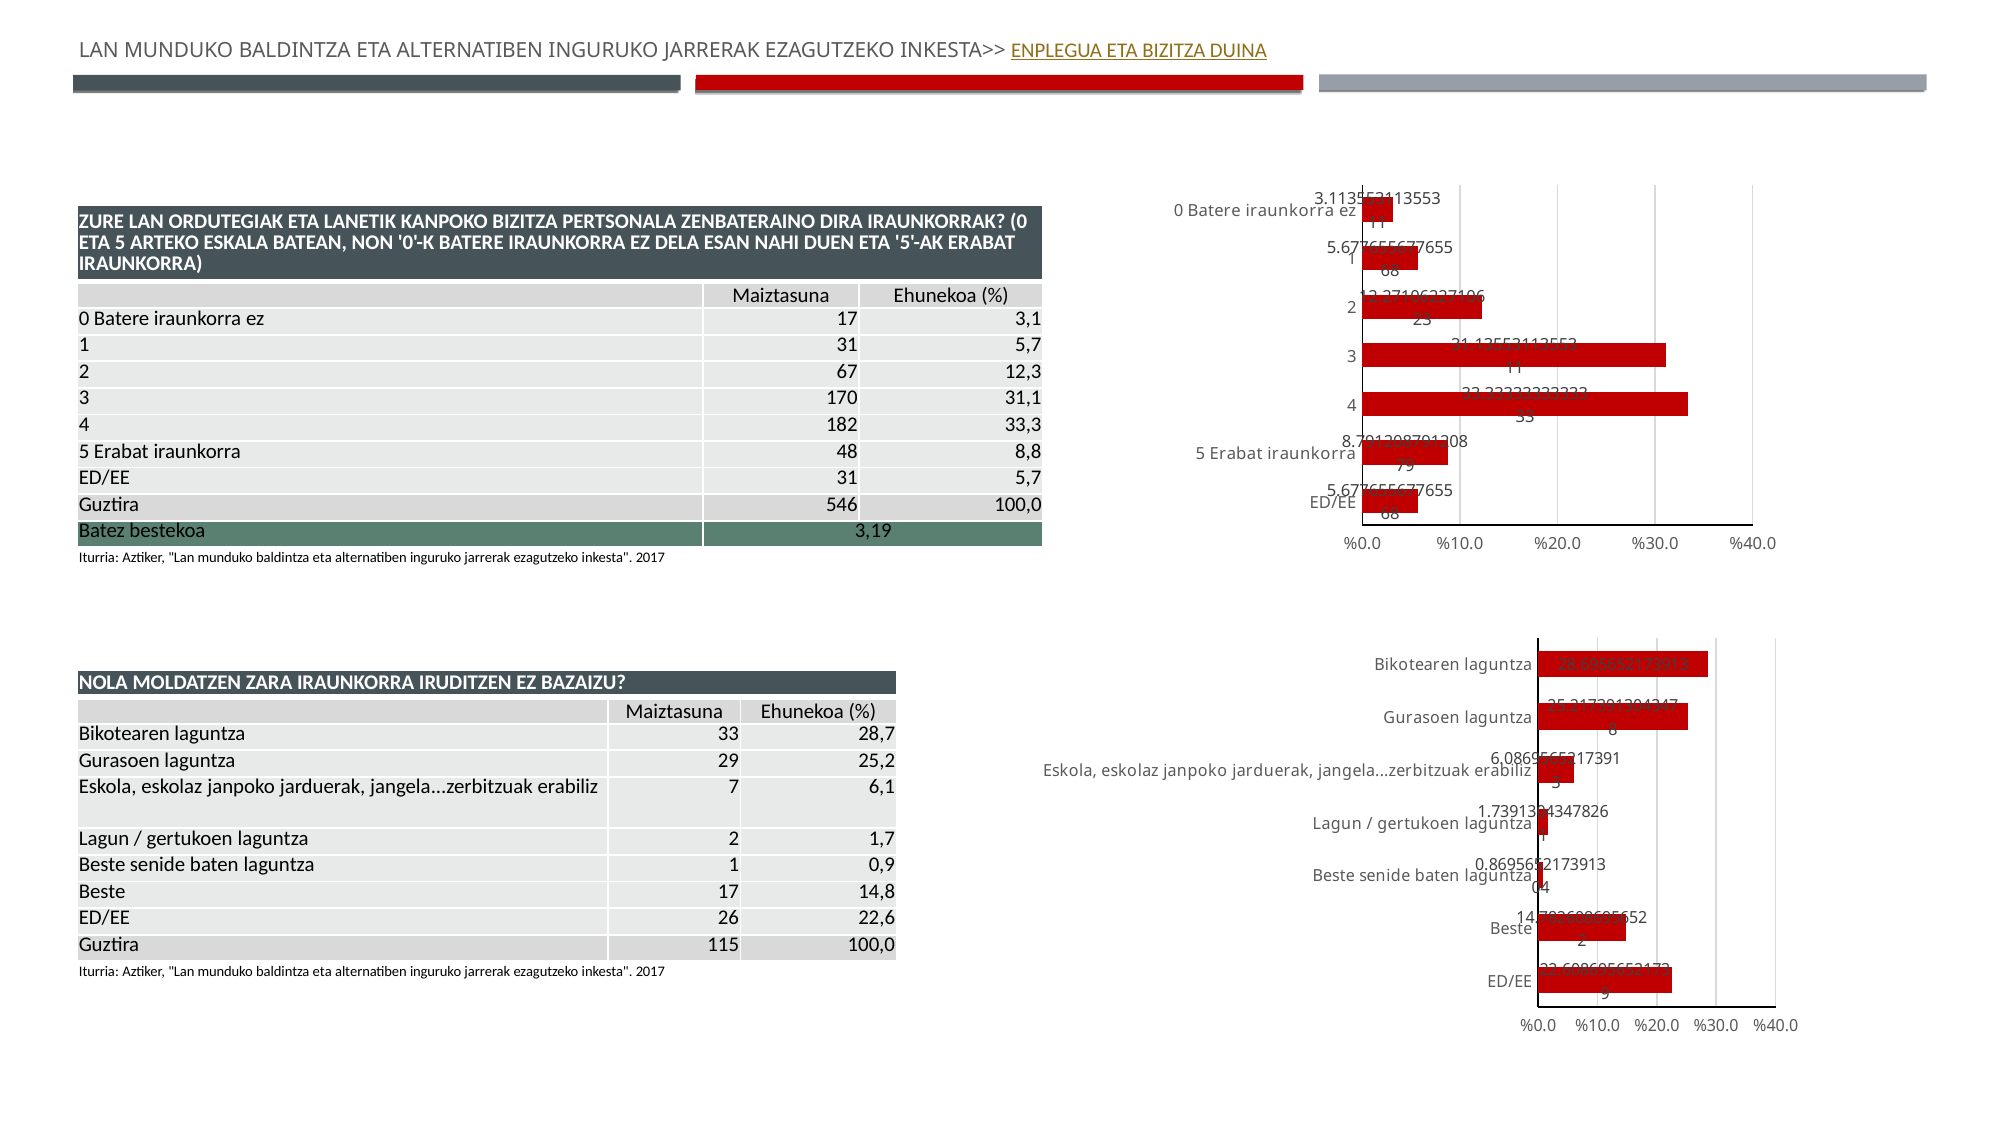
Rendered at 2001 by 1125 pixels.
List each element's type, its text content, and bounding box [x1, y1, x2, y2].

table_cell 67 [704, 362, 858, 387]
table_cell Batez bestekoa [78, 522, 702, 546]
table_cell 14,8 [741, 882, 896, 907]
table_cell ED/EE [78, 468, 702, 493]
table_cell 12,3 [860, 362, 1042, 387]
table_header ZURE LAN ORDUTEGIAK ETA LANETIK KANPOKO BIZITZA PERTSONALA ZENBATERAINO DIRA IRAUNKORRAK? (0 ETA 5 ARTEKO ESKALA BATEAN, NON '0'-K BATERE IRAUNKORRA EZ DELA ESAN NAHI DUEN ETA '5'-AK ERABAT IRAUNKORRA) [78, 206, 1042, 279]
chart [1043, 629, 1814, 1045]
table_cell 6,1 [741, 778, 896, 827]
table_cell 170 [704, 389, 858, 414]
table_cell 48 [704, 442, 858, 467]
table_cell 31 [704, 336, 858, 360]
table_cell Iturria: Aztiker, "Lan munduko baldintza eta alternatiben inguruko jarrerak ezagutzeko inkesta". 2017 [78, 962, 896, 979]
table_cell [78, 284, 702, 307]
table_cell 0,9 [741, 856, 896, 881]
table_cell 8,8 [860, 442, 1042, 467]
table_cell 31 [704, 468, 858, 493]
table_cell 31,1 [860, 389, 1042, 414]
table_cell 5 Erabat iraunkorra [78, 442, 702, 467]
table_cell Ehunekoa (%) [860, 284, 1042, 307]
table_cell 3 [78, 389, 702, 414]
table_cell Maiztasuna [704, 284, 858, 307]
table_cell 3,1 [860, 309, 1042, 334]
table_cell 115 [609, 936, 740, 960]
table_cell 182 [704, 415, 858, 440]
table_cell [78, 700, 607, 723]
table_cell 1 [609, 856, 740, 881]
table_cell 33,3 [860, 415, 1042, 440]
text_box LAN MUNDUKO BALDINTZA ETA ALTERNATIBEN INGURUKO JARRERAK EZAGUTZEKO INKESTA>> ENPLEGUA ETA BIZITZA DUINA [64, 29, 1926, 69]
table_cell 1 [78, 336, 702, 360]
table_cell Bikotearen laguntza [78, 725, 607, 749]
table_cell Maiztasuna [609, 700, 740, 723]
table_cell 28,7 [741, 725, 896, 749]
table_cell 22,6 [741, 909, 896, 934]
table_cell Eskola, eskolaz janpoko jarduerak, jangela...zerbitzuak erabiliz [78, 778, 607, 827]
table_cell Beste [78, 882, 607, 907]
table_cell 33 [609, 725, 740, 749]
table_cell Iturria: Aztiker, "Lan munduko baldintza eta alternatiben inguruko jarrerak ezagutzeko inkesta". 2017 [78, 548, 1042, 566]
table_cell Guztira [78, 495, 702, 520]
table_cell 100,0 [860, 495, 1042, 520]
table_cell ED/EE [78, 909, 607, 934]
table_cell Gurasoen laguntza [78, 751, 607, 776]
table_cell 0 Batere iraunkorra ez [78, 309, 702, 334]
table_cell 546 [704, 495, 858, 520]
table_cell Beste senide baten laguntza [78, 856, 607, 881]
table_cell 2 [78, 362, 702, 387]
table_cell 5,7 [860, 336, 1042, 360]
table_cell Ehunekoa (%) [741, 700, 896, 723]
table_cell 7 [609, 778, 740, 827]
table_cell 100,0 [741, 936, 896, 960]
table_cell 25,2 [741, 751, 896, 776]
table_header NOLA MOLDATZEN ZARA IRAUNKORRA IRUDITZEN EZ BAZAIZU? [78, 671, 896, 694]
table_cell Lagun / gertukoen laguntza [78, 829, 607, 854]
table_cell 17 [704, 309, 858, 334]
table_cell 2 [609, 829, 740, 854]
table_cell 26 [609, 909, 740, 934]
table_cell 29 [609, 751, 740, 776]
table_cell 1,7 [741, 829, 896, 854]
chart [1161, 177, 1789, 563]
table_cell Guztira [78, 936, 607, 960]
table_cell 4 [78, 415, 702, 440]
table_cell 17 [609, 882, 740, 907]
table_cell 5,7 [860, 468, 1042, 493]
table_cell 3,19 [704, 522, 1042, 546]
